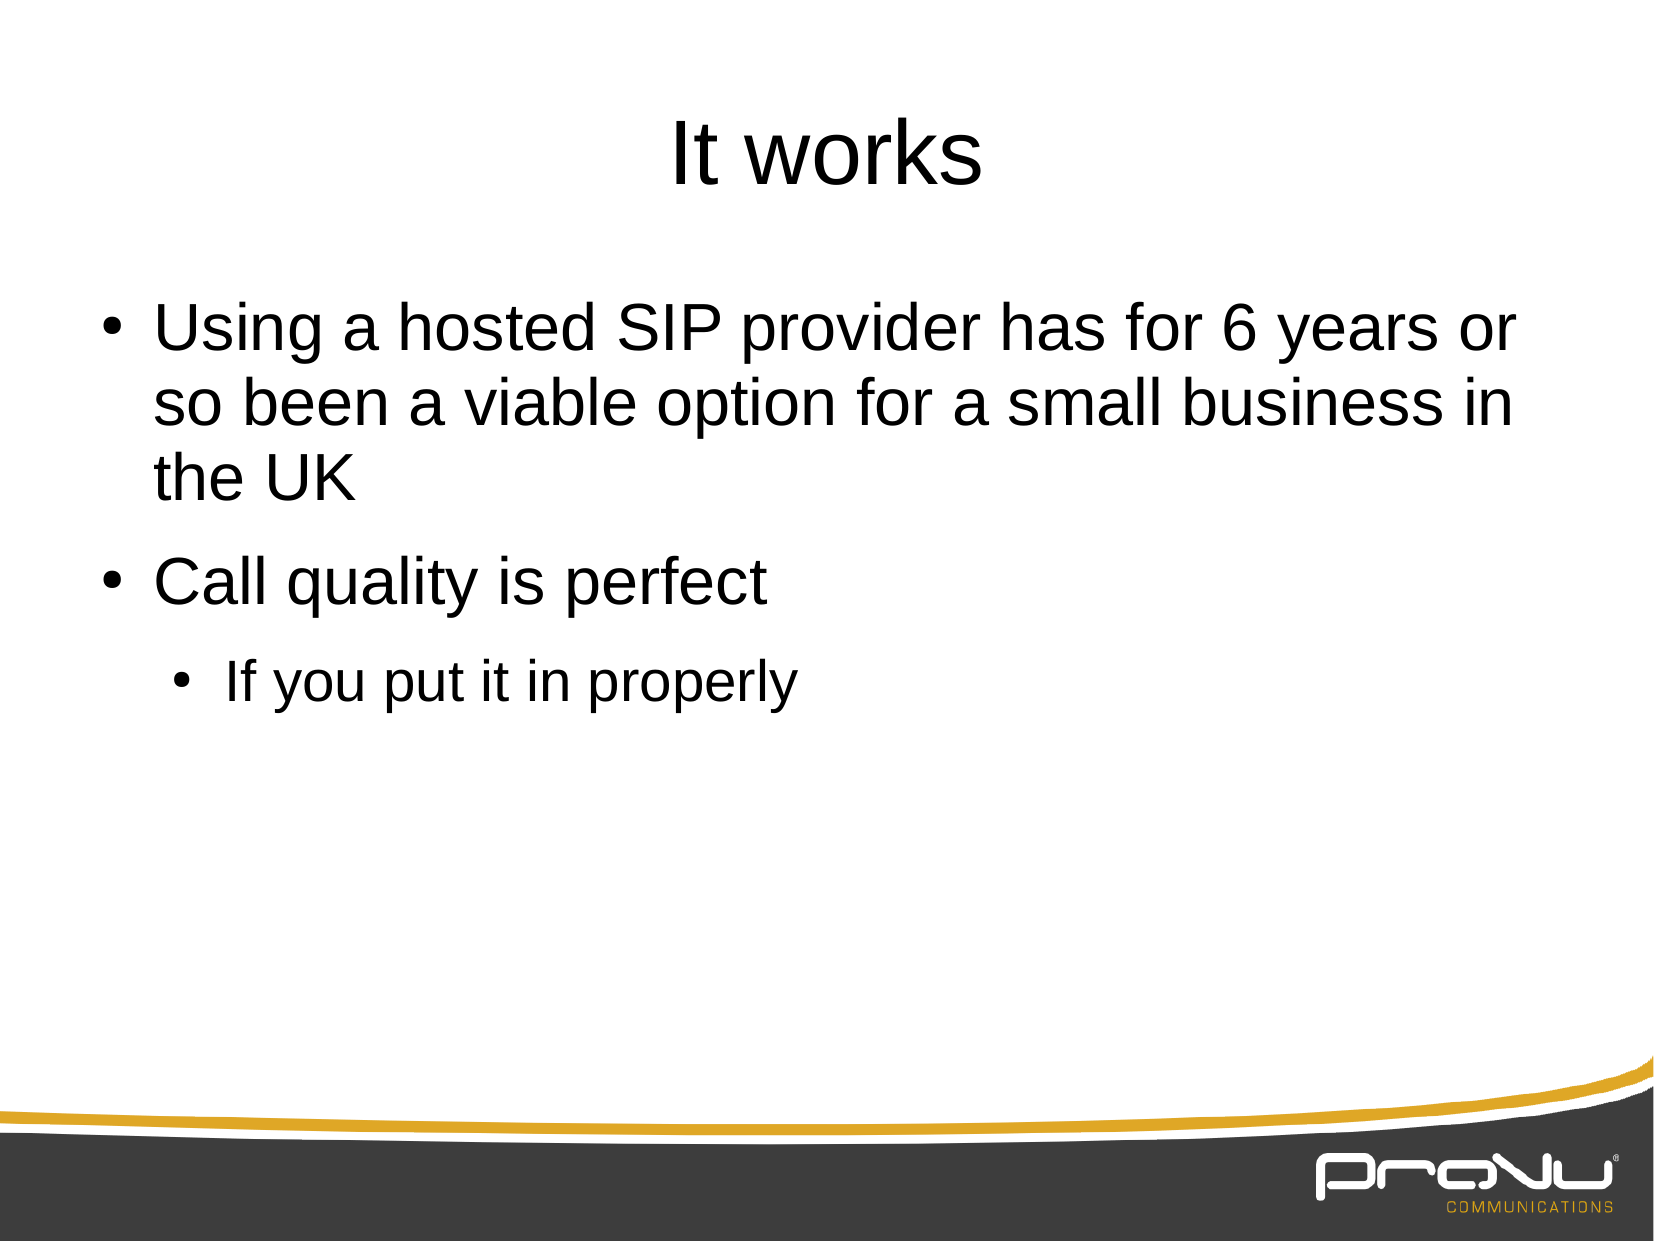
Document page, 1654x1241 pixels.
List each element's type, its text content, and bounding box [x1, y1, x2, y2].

title It works [82, 49, 1571, 257]
picture [0, 1039, 1654, 1241]
list Using a hosted SIP provider has for 6 years or so been a viable option for a small business in the UK Call quality is perfect If you put it in properly [82, 290, 1571, 1109]
